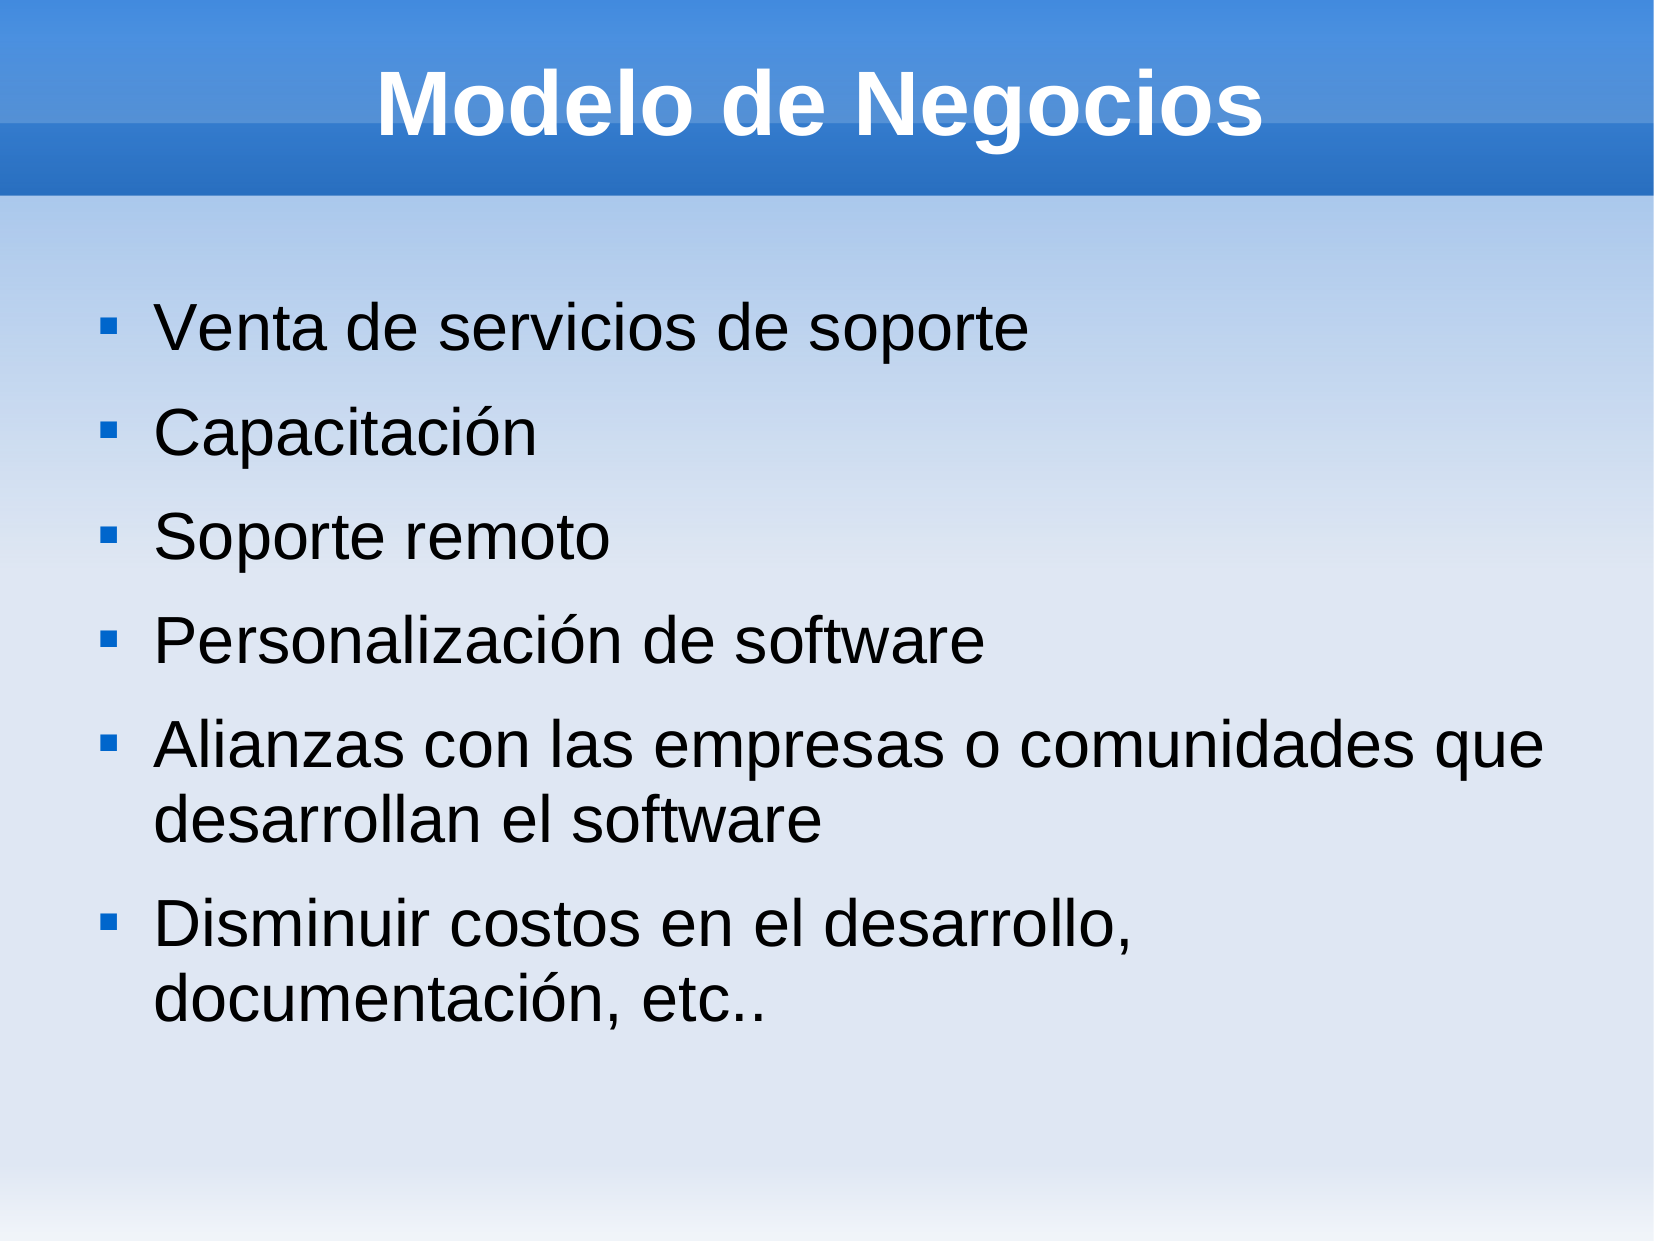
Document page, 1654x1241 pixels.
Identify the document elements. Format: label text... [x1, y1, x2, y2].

title Modelo de Negocios [76, 7, 1565, 200]
list Venta de servicios de soporte Capacitación Soporte remoto Personalización de software Alianzas con las empresas o comunidades que desarrollan el software Disminuir costos en el desarrollo, documentación, etc.. [82, 290, 1571, 1141]
picture [0, 0, 1654, 1241]
